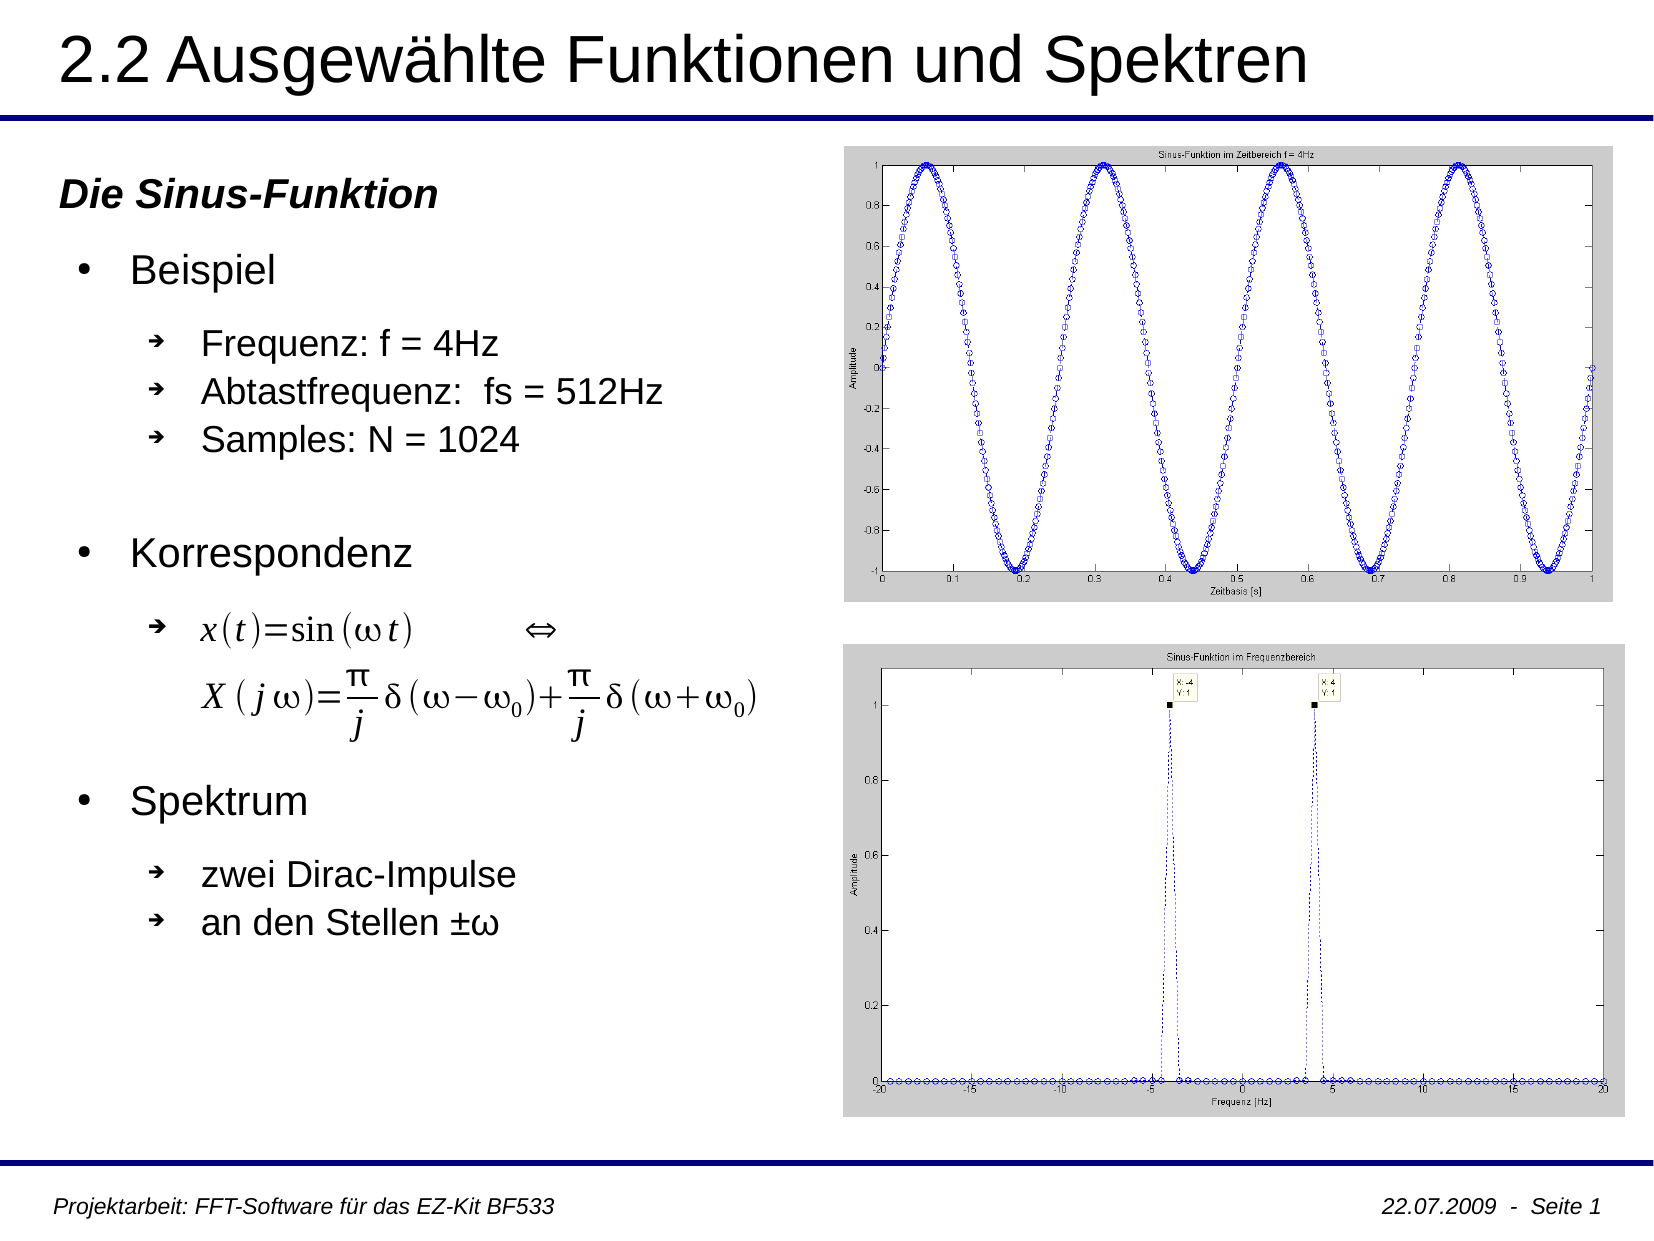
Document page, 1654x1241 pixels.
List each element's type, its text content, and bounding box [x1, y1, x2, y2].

list Die Sinus-Funktion Beispiel Frequenz: f = 4Hz Abtastfrequenz: fs = 512Hz Samples: N = 1024 Korrespondenz Spektrum zwei Dirac-Impulse an den Stellen ±ω [59, 170, 857, 1176]
title 2.2 Ausgewählte Funktionen und Spektren [58, 0, 1654, 119]
chart [191, 608, 765, 744]
picture [844, 146, 1613, 602]
picture [843, 644, 1625, 1117]
title Projektarbeit: FFT-Software für das EZ-Kit BF533 22.07.2009 - Seite 1 [53, 1191, 1654, 1222]
